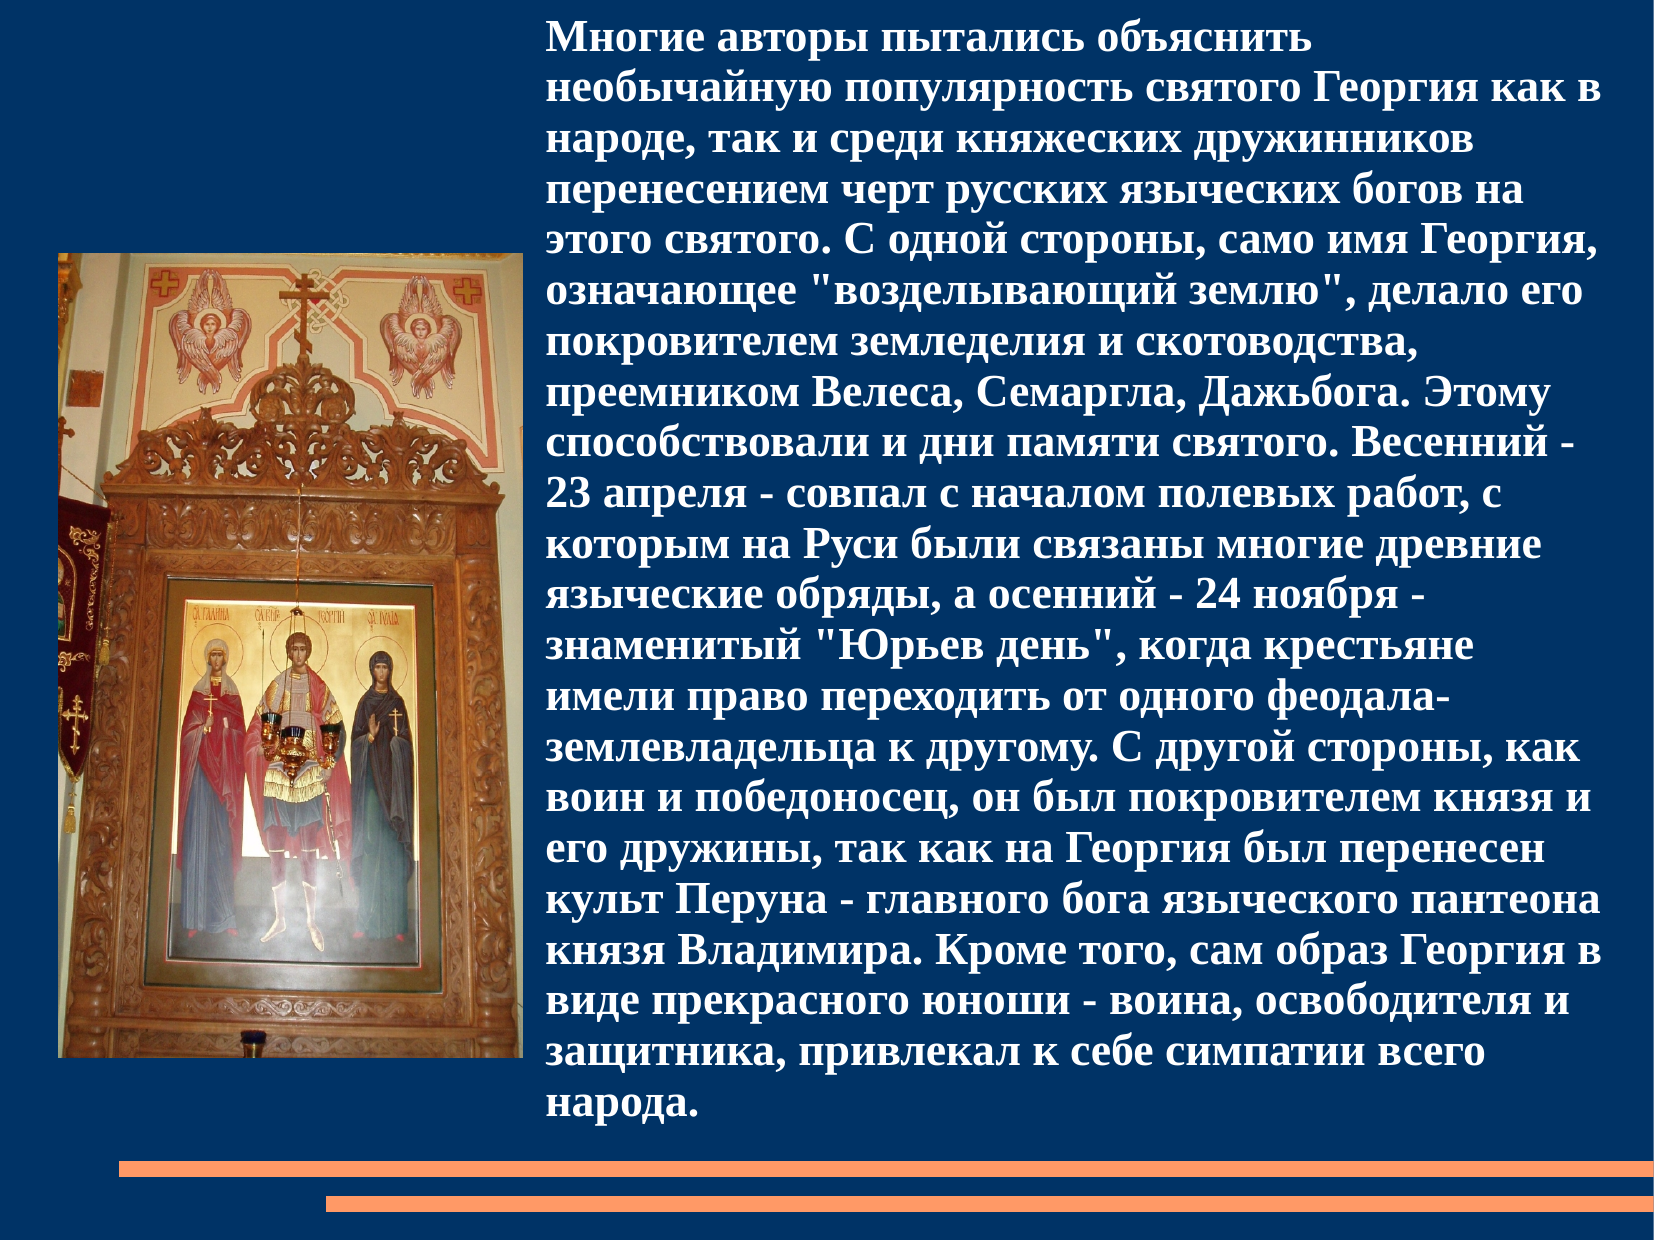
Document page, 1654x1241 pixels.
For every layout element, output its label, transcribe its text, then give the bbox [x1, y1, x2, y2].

picture [58, 253, 523, 1058]
text_box Многие авторы пытались объяснить необычайную популярность святого Георгия как в народе, так и среди княжеских дружинников перенесением черт русских языческих богов на этого святого. С одной стороны, само имя Георгия, означающее "возделывающий землю", делало его покровителем земледелия и скотоводства, преемником Велеса, Семаргла, Дажьбога. Этому способствовали и дни памяти святого. Весенний - 23 апреля - совпал с началом полевых работ, с которым на Руси были связаны многие древние языческие обряды, а осенний - 24 ноября - знаменитый "Юрьев день", когда крестьяне имели право переходить от одного феодала-землевладельца к другому. С другой стороны, как воин и победоносец, он был покровителем князя и его дружины, так как на Георгия был перенесен культ Перуна - главного бога языческого пантеона князя Владимира. Кроме того, сам образ Георгия в виде прекрасного юноши - воина, освободителя и защитника, привлекал к себе симпатии всего народа. [530, 2, 1619, 1203]
